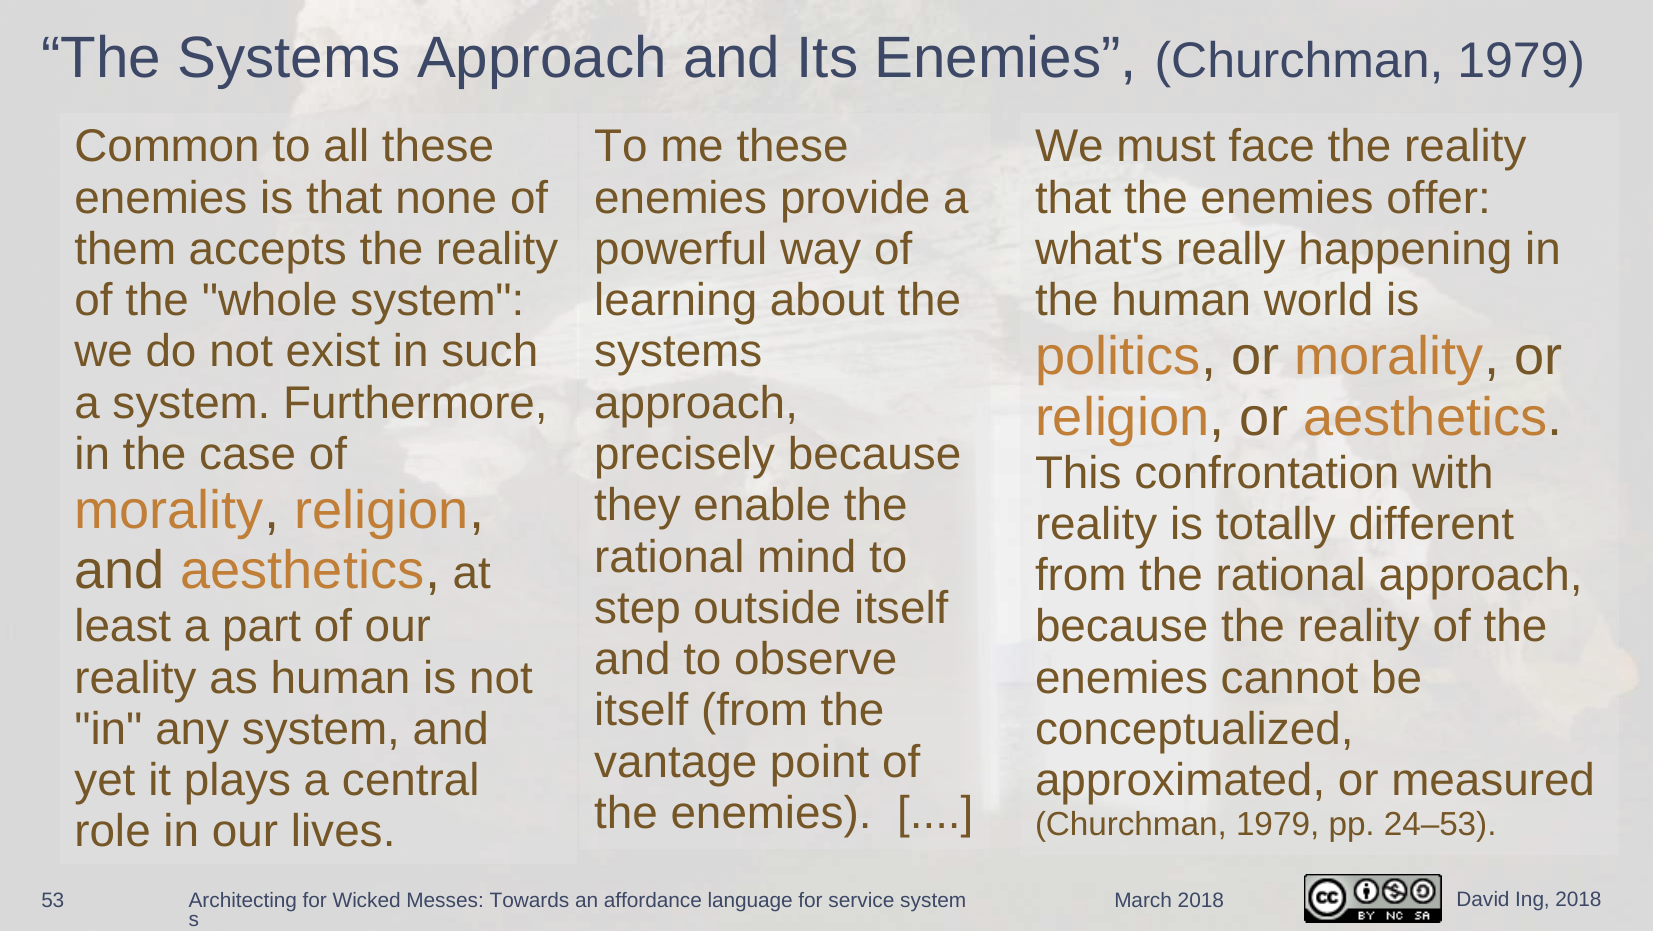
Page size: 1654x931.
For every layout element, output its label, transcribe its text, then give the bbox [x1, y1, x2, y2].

text_box Common to all these enemies is that none of them accepts the reality of the "whole system": we do not exist in such a system. Furthermore, in the case of morality, religion, and aesthetics, at least a part of our reality as human is not "in" any system, and yet it plays a central role in our lives. [59, 113, 577, 865]
text_box Solving for the optimal Problem solution involves analysis, research employing quantitative methods seeking optimal outcomes. Unfortunately, as conditions change, problems frequently do not remain solved or resolved but reappear, and usually in more complex forms. Furthermore, every solution and resolution generates new problems, ones that tend to be more complex than the ones solved or resolved. [0, 0, 1653, 931]
picture [1304, 874, 1442, 923]
text_box To me these enemies provide a powerful way of learning about the systems approach, precisely because they enable the rational mind to step outside itself and to observe itself (from the vantage point of the enemies). [....] [579, 113, 991, 850]
text_box We must face the reality that the enemies offer: what's really happening in the human world is politics, or morality, or religion, or aesthetics. This confrontation with reality is totally different from the rational approach, because the reality of the enemies cannot be conceptualized, approximated, or measured (Churchman, 1979, pp. 24–53). [1020, 113, 1619, 856]
title “The Systems Approach and Its Enemies”, (Churchman, 1979) [41, 30, 1613, 126]
